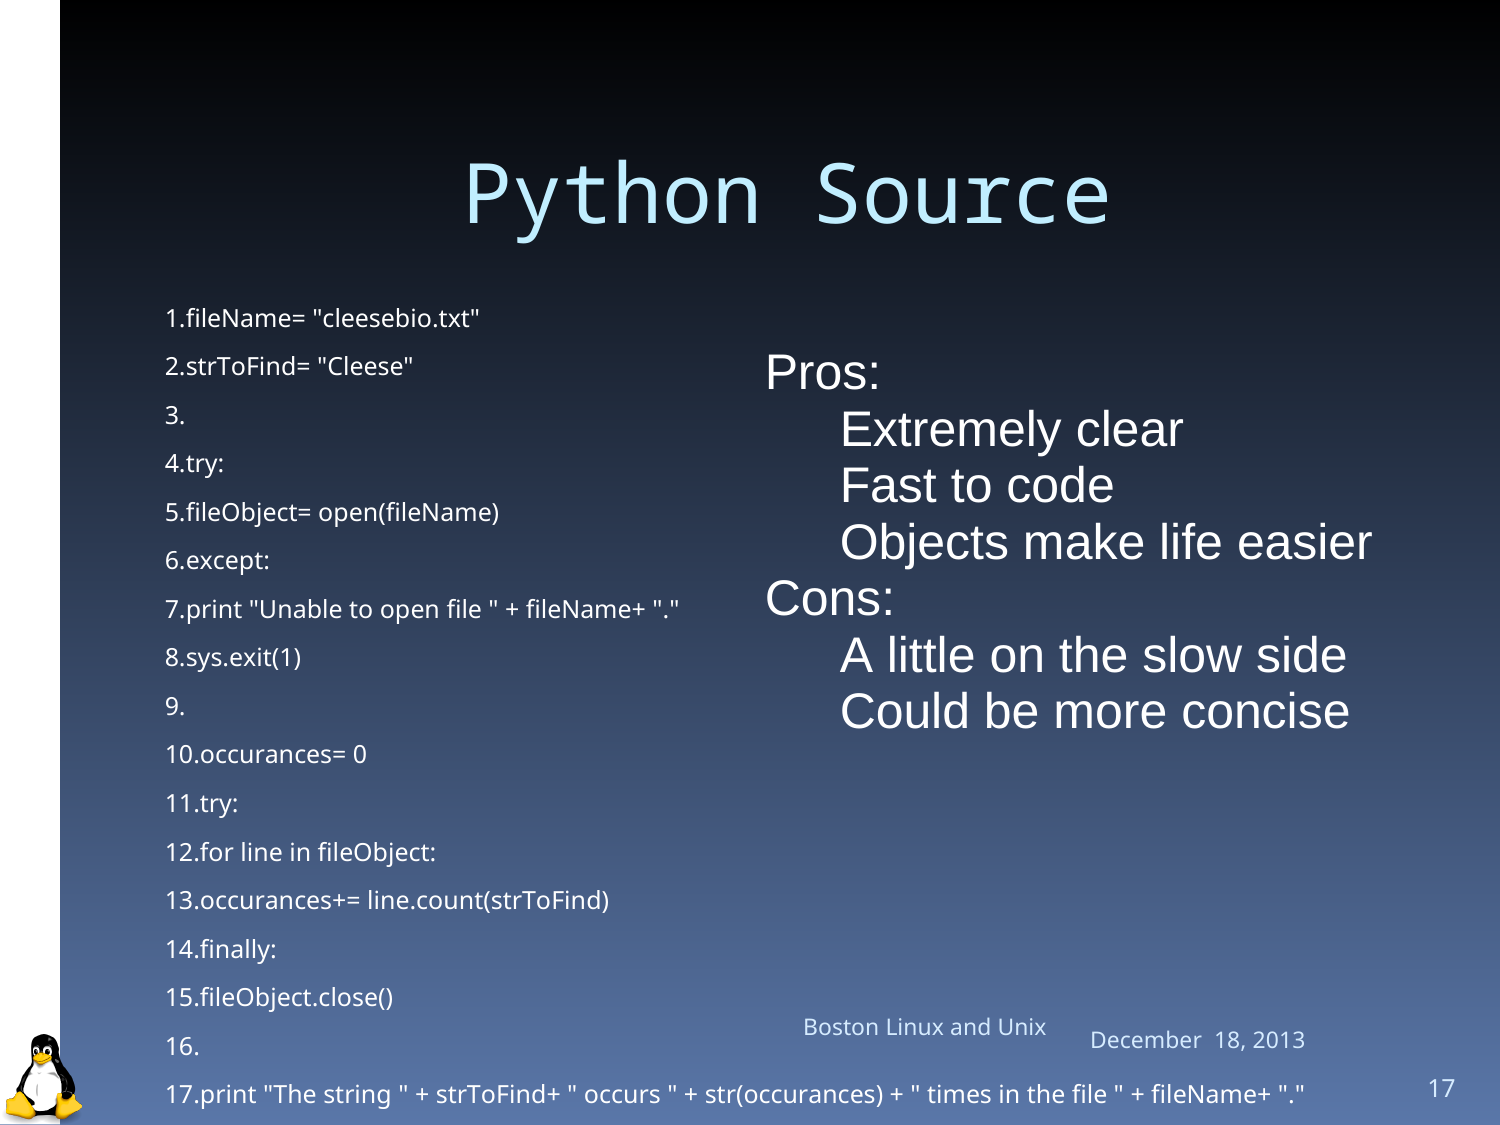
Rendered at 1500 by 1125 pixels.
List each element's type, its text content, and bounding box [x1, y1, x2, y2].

text_box Pros: Extremely clear Fast to code Objects make life easier Cons: A little on the slow side Could be more concise [750, 337, 1463, 748]
picture [0, 1034, 82, 1125]
list 1.fileName= "cleesebio.txt" 2.strToFind= "Cleese" 3. 4.try: 5.fileObject= open(fileName) 6.except: 7.print "Unable to open file " + fileName+ "." 8.sys.exit(1) 9. 10.occurances= 0 11.try: 12.for line in fileObject: 13.occurances+= line.count(strToFind) 14.finally: 15.fileObject.close() 16. 17.print "The string " + strToFind+ " occurs " + str(occurances) + " times in the file " + fileName+ "." [149, 292, 1425, 1059]
title Python Source [149, 91, 1425, 292]
